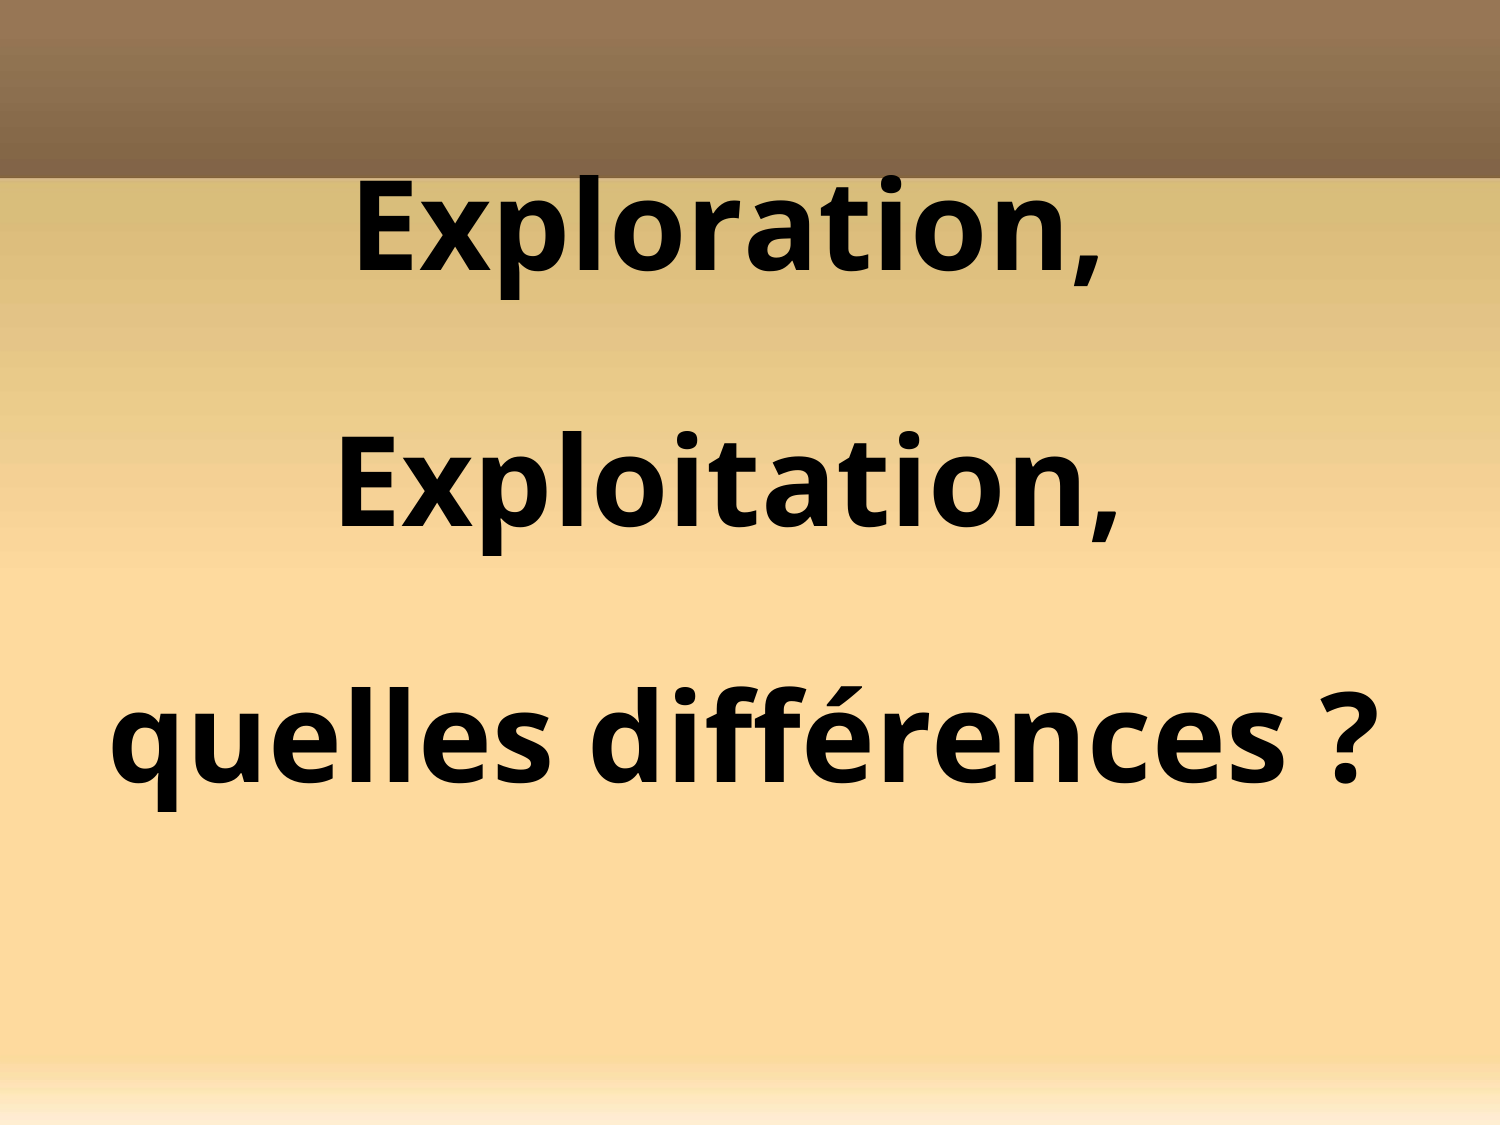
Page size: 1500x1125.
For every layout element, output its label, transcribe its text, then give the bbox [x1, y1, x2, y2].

subtitle Exploration, Exploitation, quelles différences ? [69, 0, 1420, 1006]
picture [0, 0, 1500, 1125]
